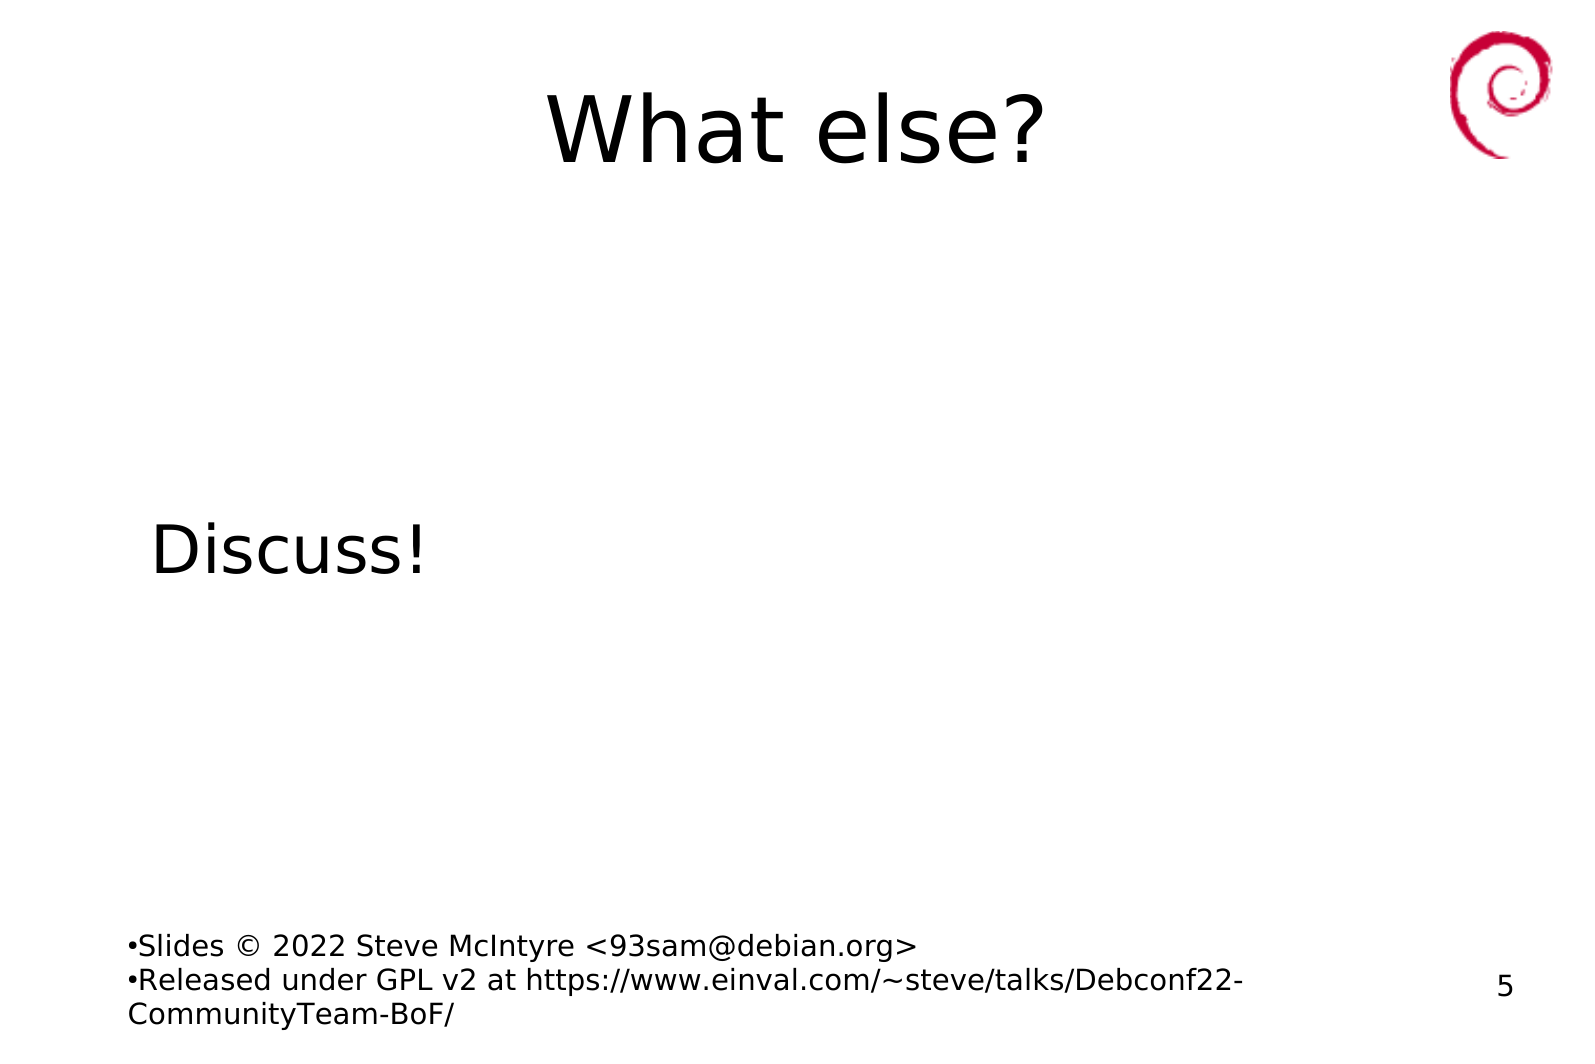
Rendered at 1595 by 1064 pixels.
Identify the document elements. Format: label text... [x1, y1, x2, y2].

text_box Slides © 2022 Steve McIntyre <93sam@debian.org> Released under GPL v2 at https://www.einval.com/~steve/talks/Debconf22-CommunityTeam-BoF/ [113, 921, 1486, 1040]
title What else? [79, 42, 1515, 220]
list Discuss! [79, 248, 1515, 951]
picture [1450, 31, 1555, 159]
